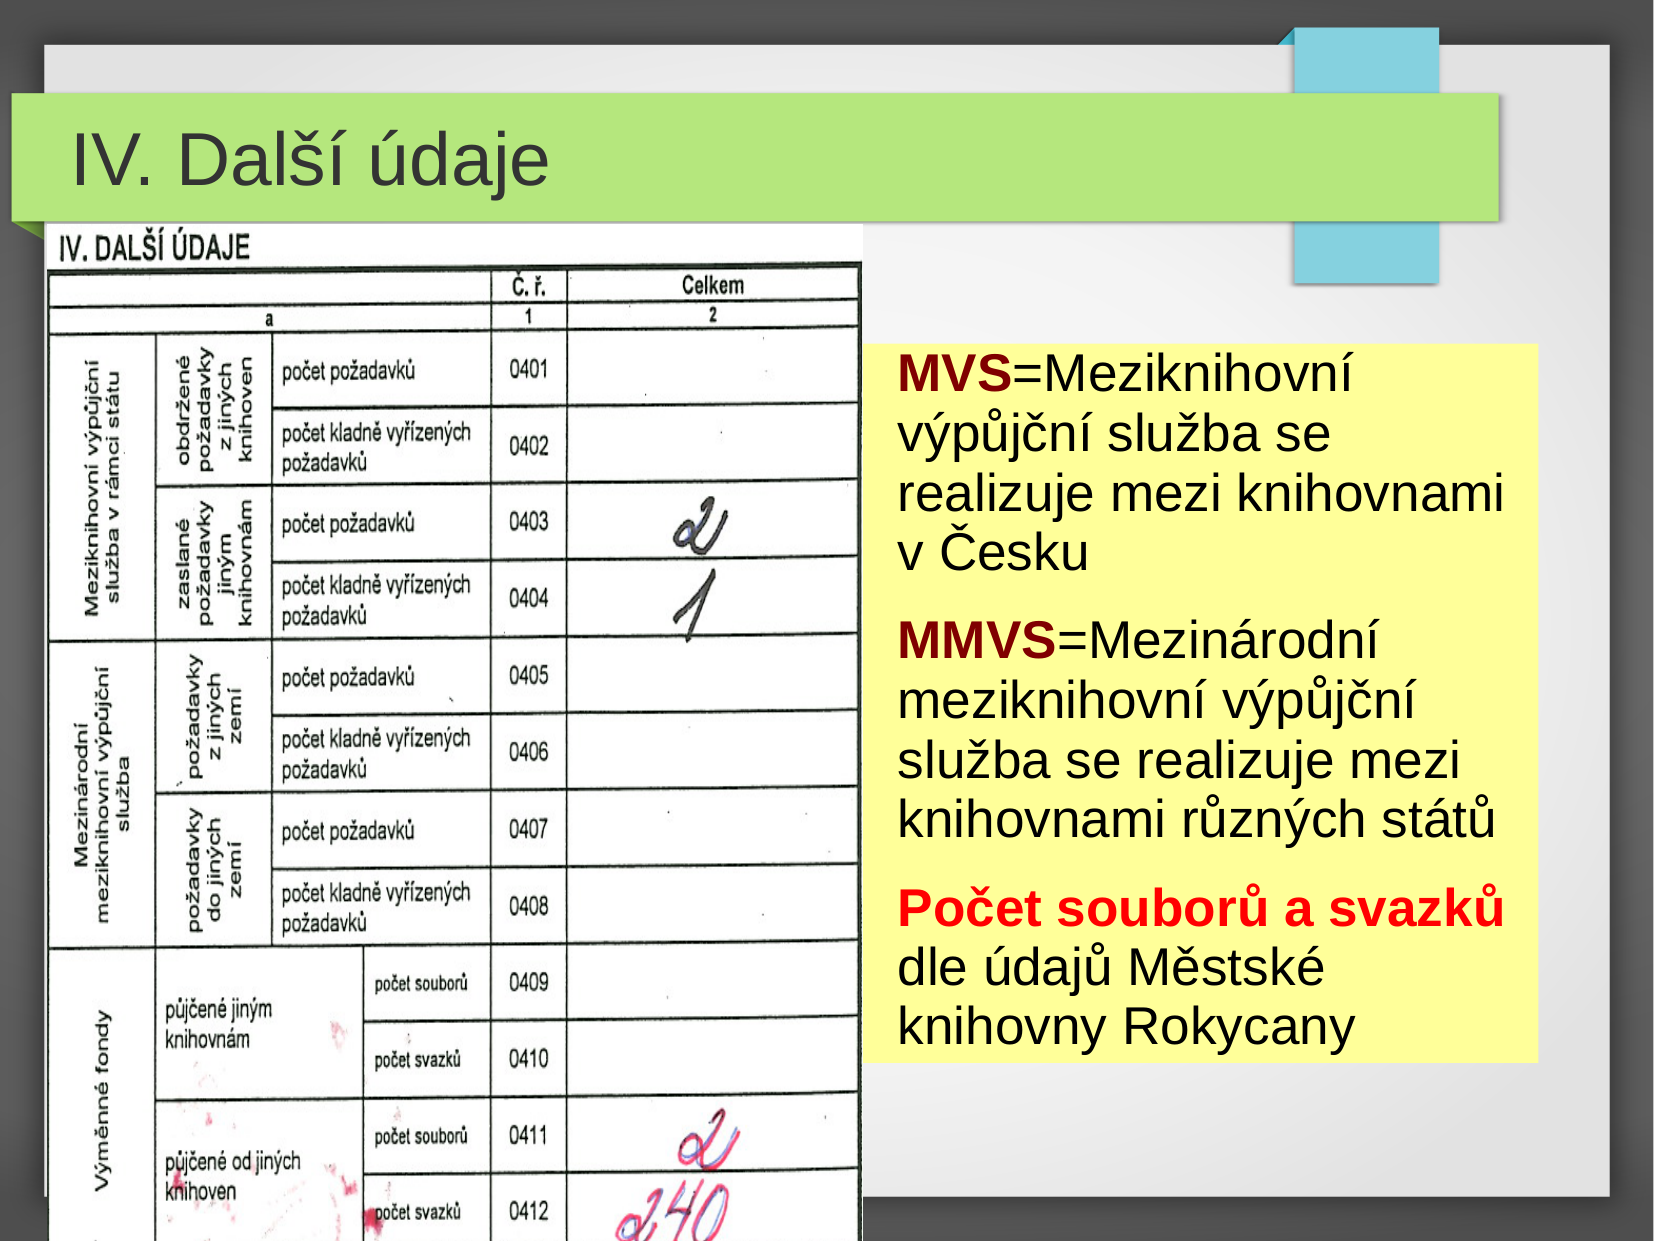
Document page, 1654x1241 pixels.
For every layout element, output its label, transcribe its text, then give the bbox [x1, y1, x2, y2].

title IV. Další údaje [70, 106, 1229, 213]
picture [0, 0, 1654, 1241]
list MVS=Meziknihovní výpůjční služba se realizuje mezi knihovnami v Česku MMVS=Mezinárodní meziknihovní výpůjční služba se realizuje mezi knihovnami různých států Počet souborů a svazků dle údajů Městské knihovny Rokycany [863, 343, 1539, 1063]
